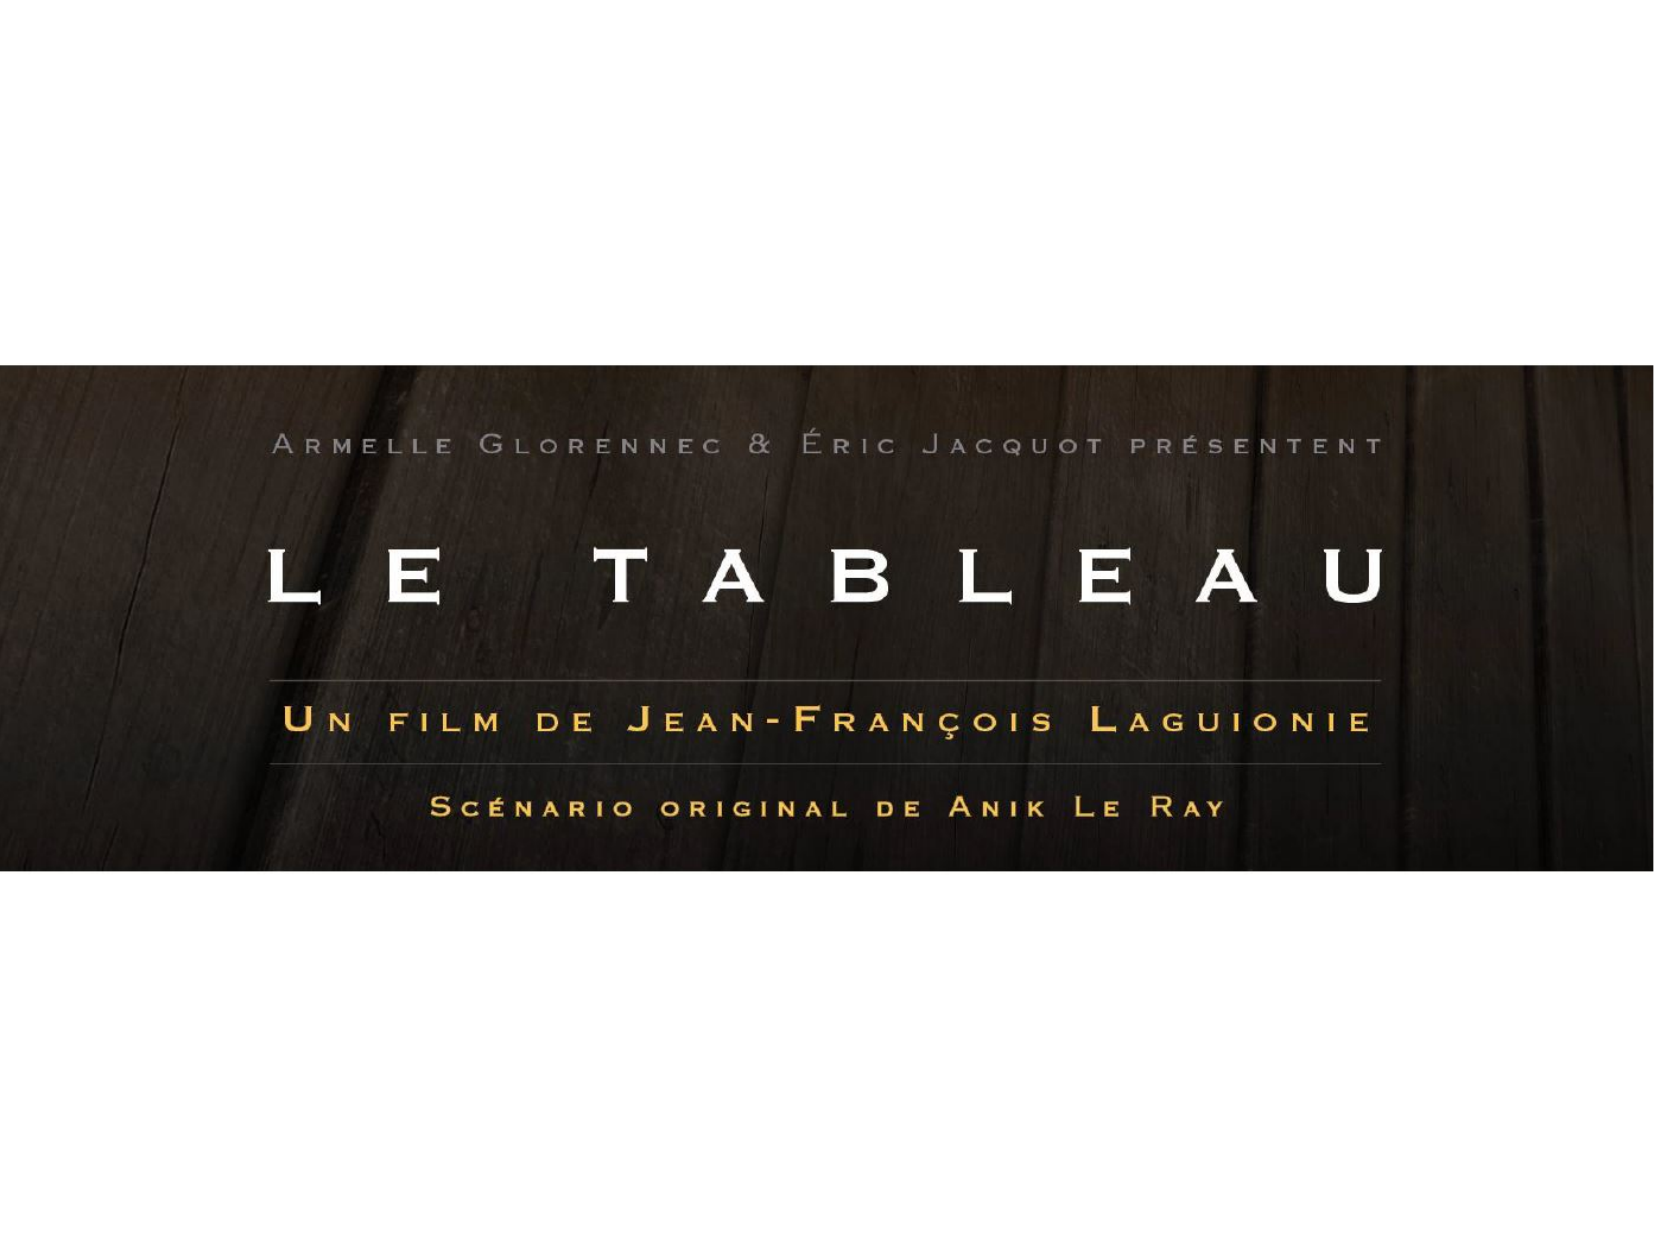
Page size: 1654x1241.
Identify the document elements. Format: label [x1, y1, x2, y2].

picture [0, 363, 1654, 875]
